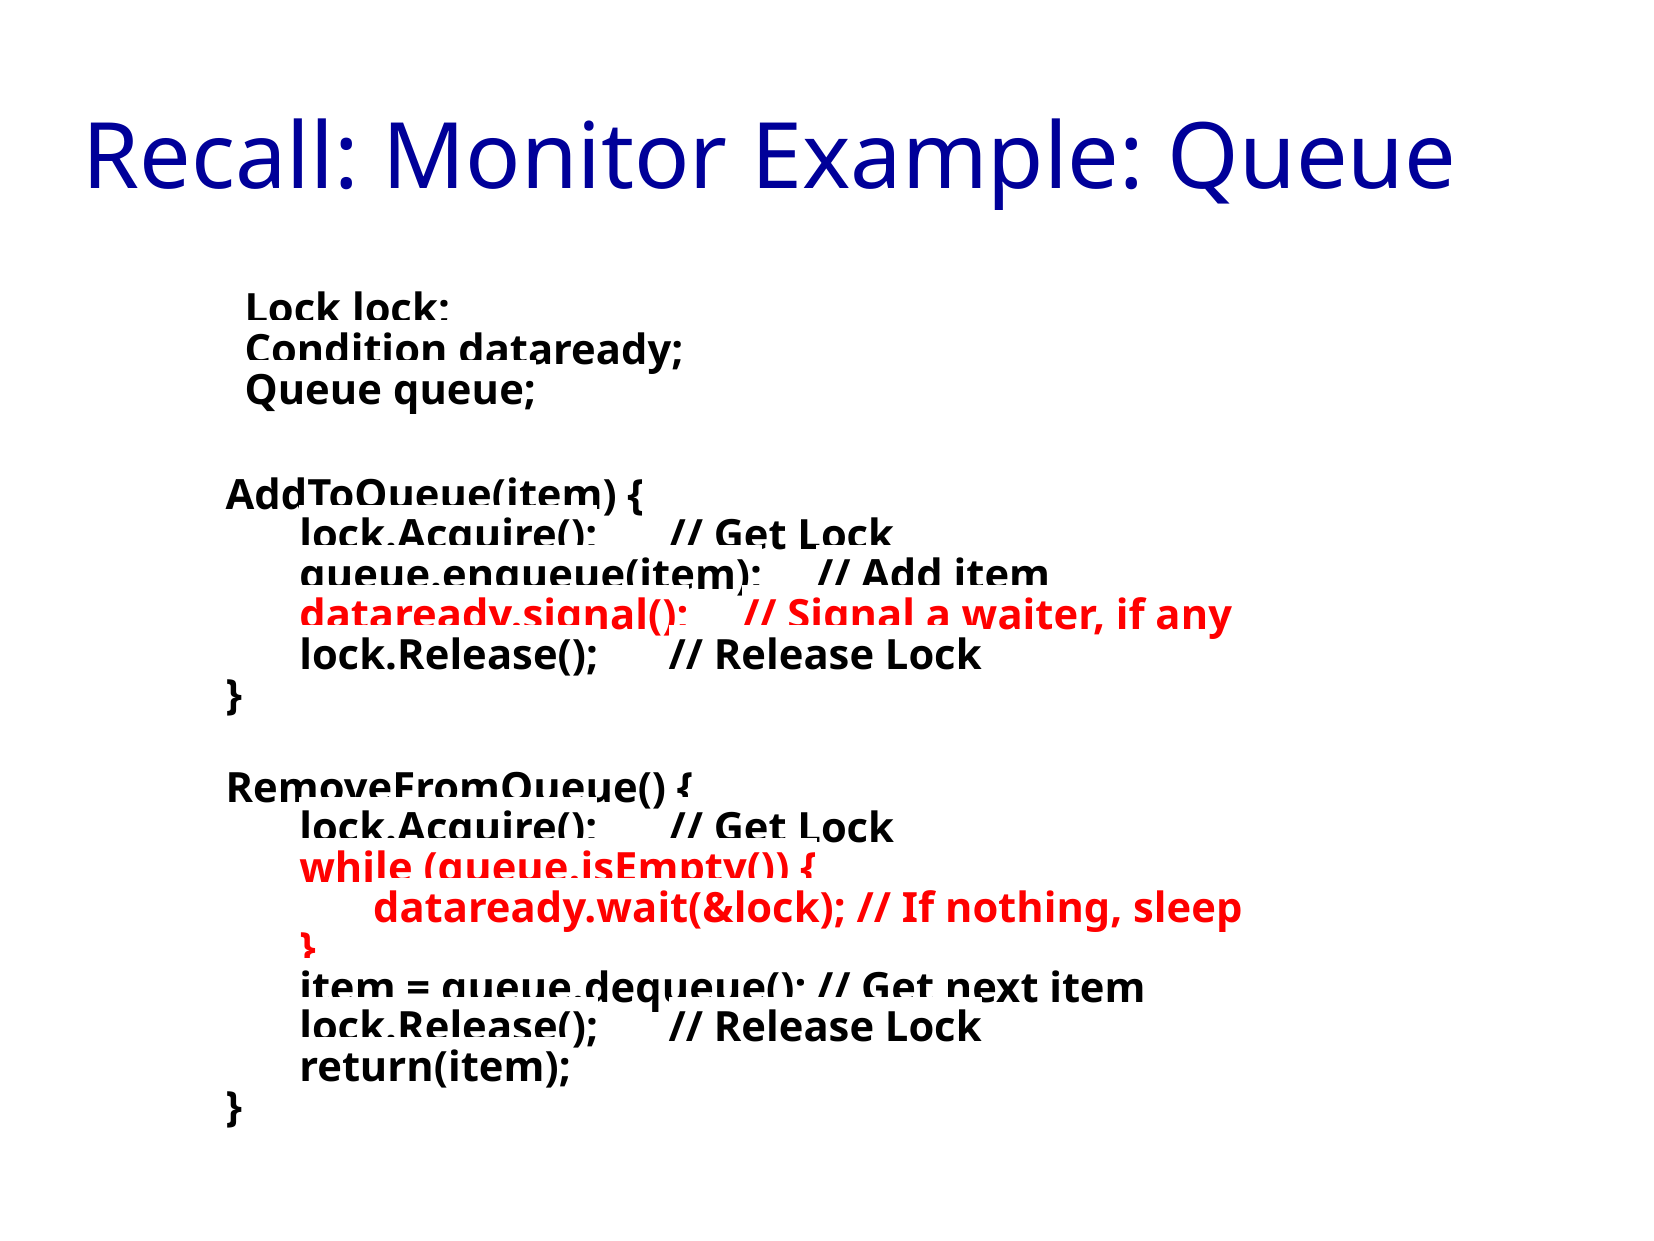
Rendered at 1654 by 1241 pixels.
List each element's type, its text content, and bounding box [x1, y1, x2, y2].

title Recall: Monitor Example: Queue [82, 49, 1571, 257]
list Lock lock; Condition dataready; Queue queue; AddToQueue(item) { lock.Acquire(); // Get Lock queue.enqueue(item); // Add item dataready.signal(); // Signal a waiter, if any lock.Release(); // Release Lock } RemoveFromQueue() { lock.Acquire(); // Get Lock while (queue.isEmpty()) { dataready.wait(&lock); // If nothing, sleep } item = queue.dequeue(); // Get next item lock.Release(); // Release Lock return(item); } [90, 277, 1490, 1216]
